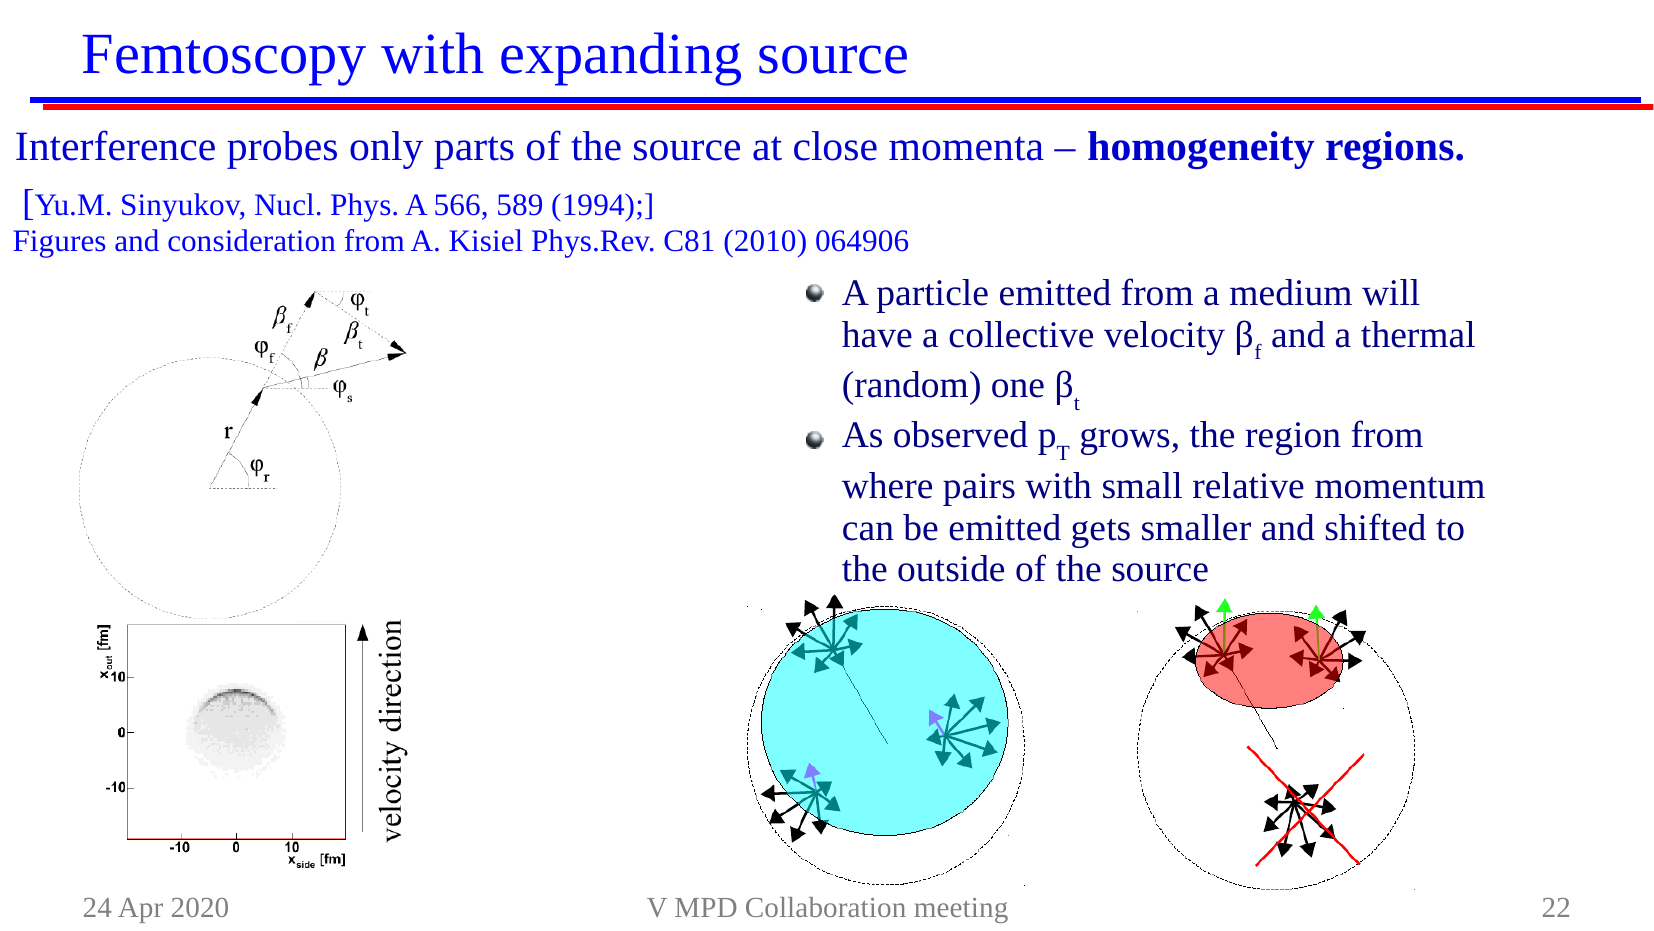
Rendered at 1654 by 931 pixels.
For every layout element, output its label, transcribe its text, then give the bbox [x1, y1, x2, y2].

text_box A particle emitted from a medium will have a collective velocity βf and a thermal (random) one βt As observed pT grows, the region from where pairs with small relative momentum can be emitted gets smaller and shifted to the outside of the source [791, 264, 1573, 772]
text_box Interference probes only parts of the source at close momenta – homogeneity regions. [0, 115, 1641, 232]
picture [64, 279, 410, 870]
picture [727, 565, 1437, 890]
text_box [Yu.M. Sinyukov, Nucl. Phys. A 566, 589 (1994);] Figures and consideration from A. Kisiel Phys.Rev. C81 (2010) 064906 [0, 174, 1640, 280]
title Femtoscopy with expanding source [81, 7, 1570, 91]
